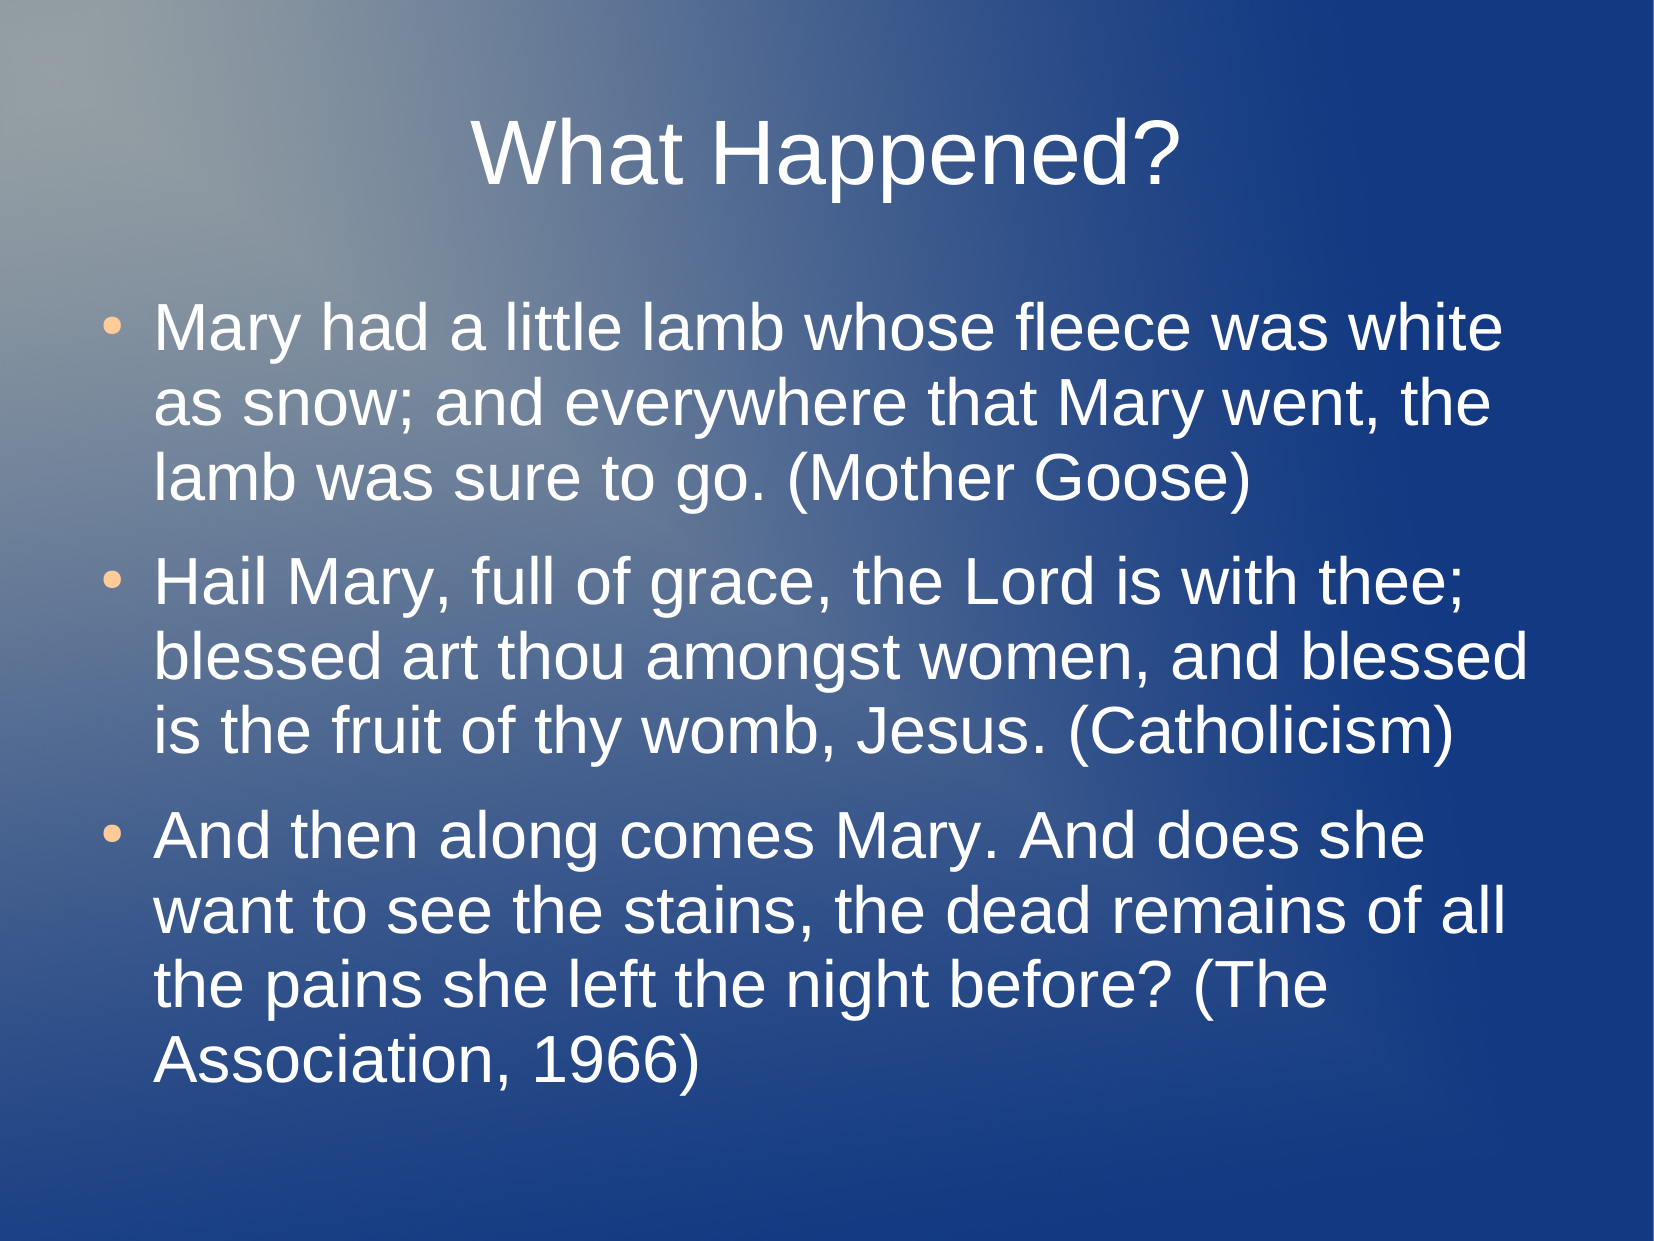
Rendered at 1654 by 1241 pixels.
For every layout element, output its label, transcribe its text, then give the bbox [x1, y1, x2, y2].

picture [0, 0, 1654, 1241]
list Mary had a little lamb whose fleece was white as snow; and everywhere that Mary went, the lamb was sure to go. (Mother Goose) Hail Mary, full of grace, the Lord is with thee; blessed art thou amongst women, and blessed is the fruit of thy womb, Jesus. (Catholicism) And then along comes Mary. And does she want to see the stains, the dead remains of all the pains she left the night before? (The Association, 1966) [82, 290, 1571, 1097]
title What Happened? [82, 56, 1571, 250]
